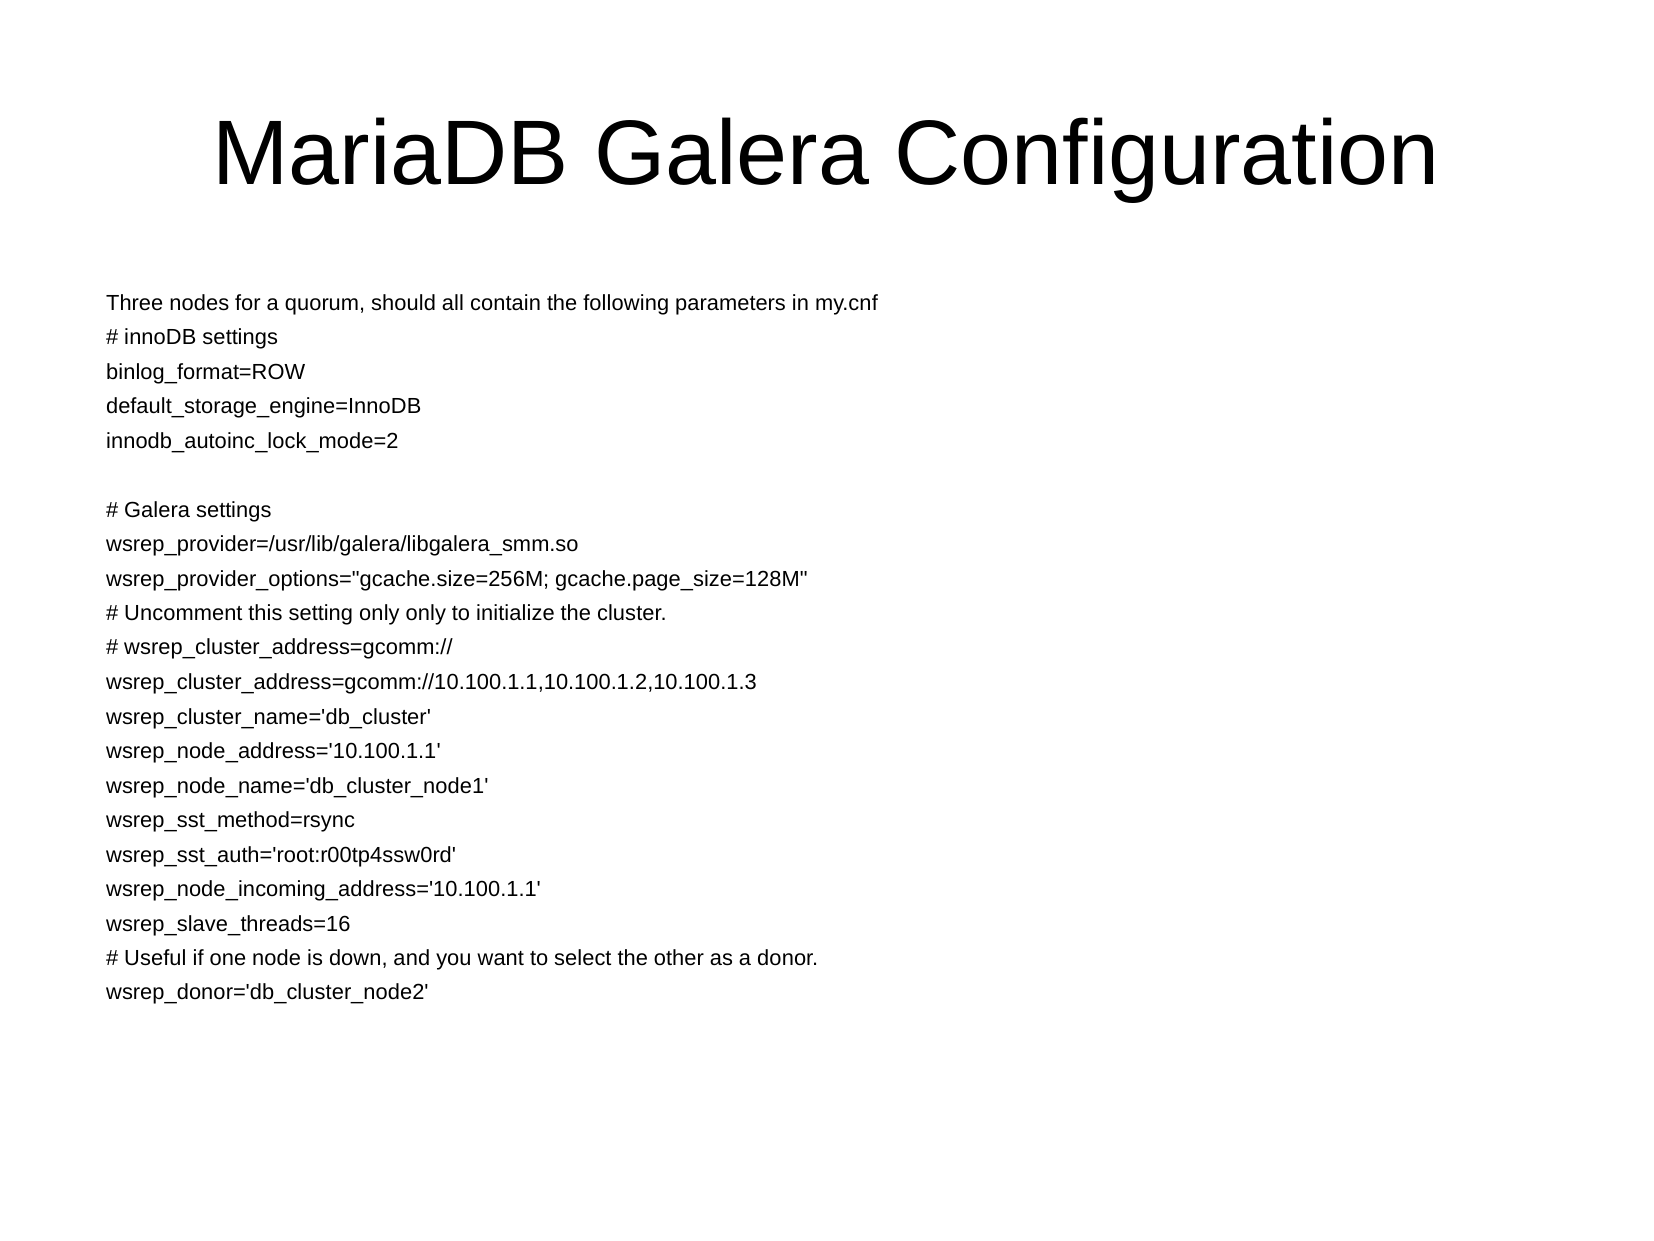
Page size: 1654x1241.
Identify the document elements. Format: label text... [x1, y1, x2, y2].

title MariaDB Galera Configuration [82, 49, 1571, 257]
list Three nodes for a quorum, should all contain the following parameters in my.cnf # innoDB settings binlog_format=ROW default_storage_engine=InnoDB innodb_autoinc_lock_mode=2 # Galera settings wsrep_provider=/usr/lib/galera/libgalera_smm.so wsrep_provider_options="gcache.size=256M; gcache.page_size=128M" # Uncomment this setting only only to initialize the cluster. # wsrep_cluster_address=gcomm:// wsrep_cluster_address=gcomm://10.100.1.1,10.100.1.2,10.100.1.3 wsrep_cluster_name='db_cluster' wsrep_node_address='10.100.1.1' wsrep_node_name='db_cluster_node1' wsrep_sst_method=rsync wsrep_sst_auth='root:r00tp4ssw0rd' wsrep_node_incoming_address='10.100.1.1' wsrep_slave_threads=16 # Useful if one node is down, and you want to select the other as a donor. wsrep_donor='db_cluster_node2' [82, 290, 1571, 1010]
